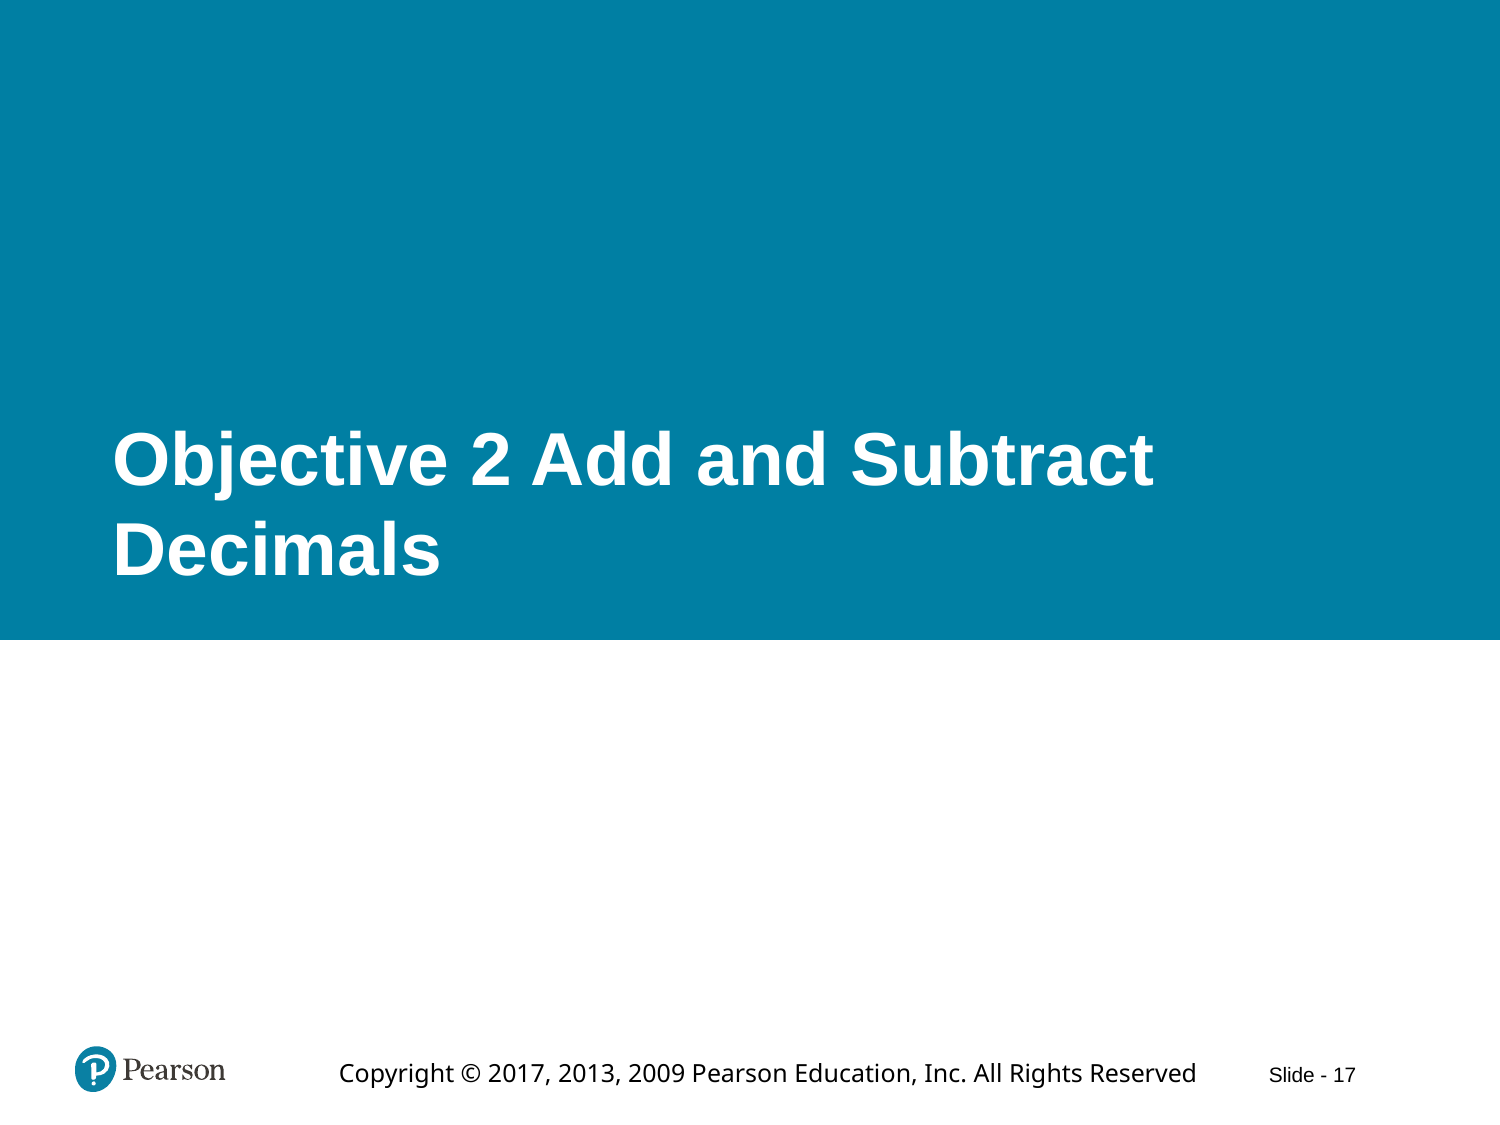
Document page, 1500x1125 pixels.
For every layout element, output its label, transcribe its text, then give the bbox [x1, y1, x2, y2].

title Objective 2 Add and Subtract Decimals [112, 125, 1388, 591]
